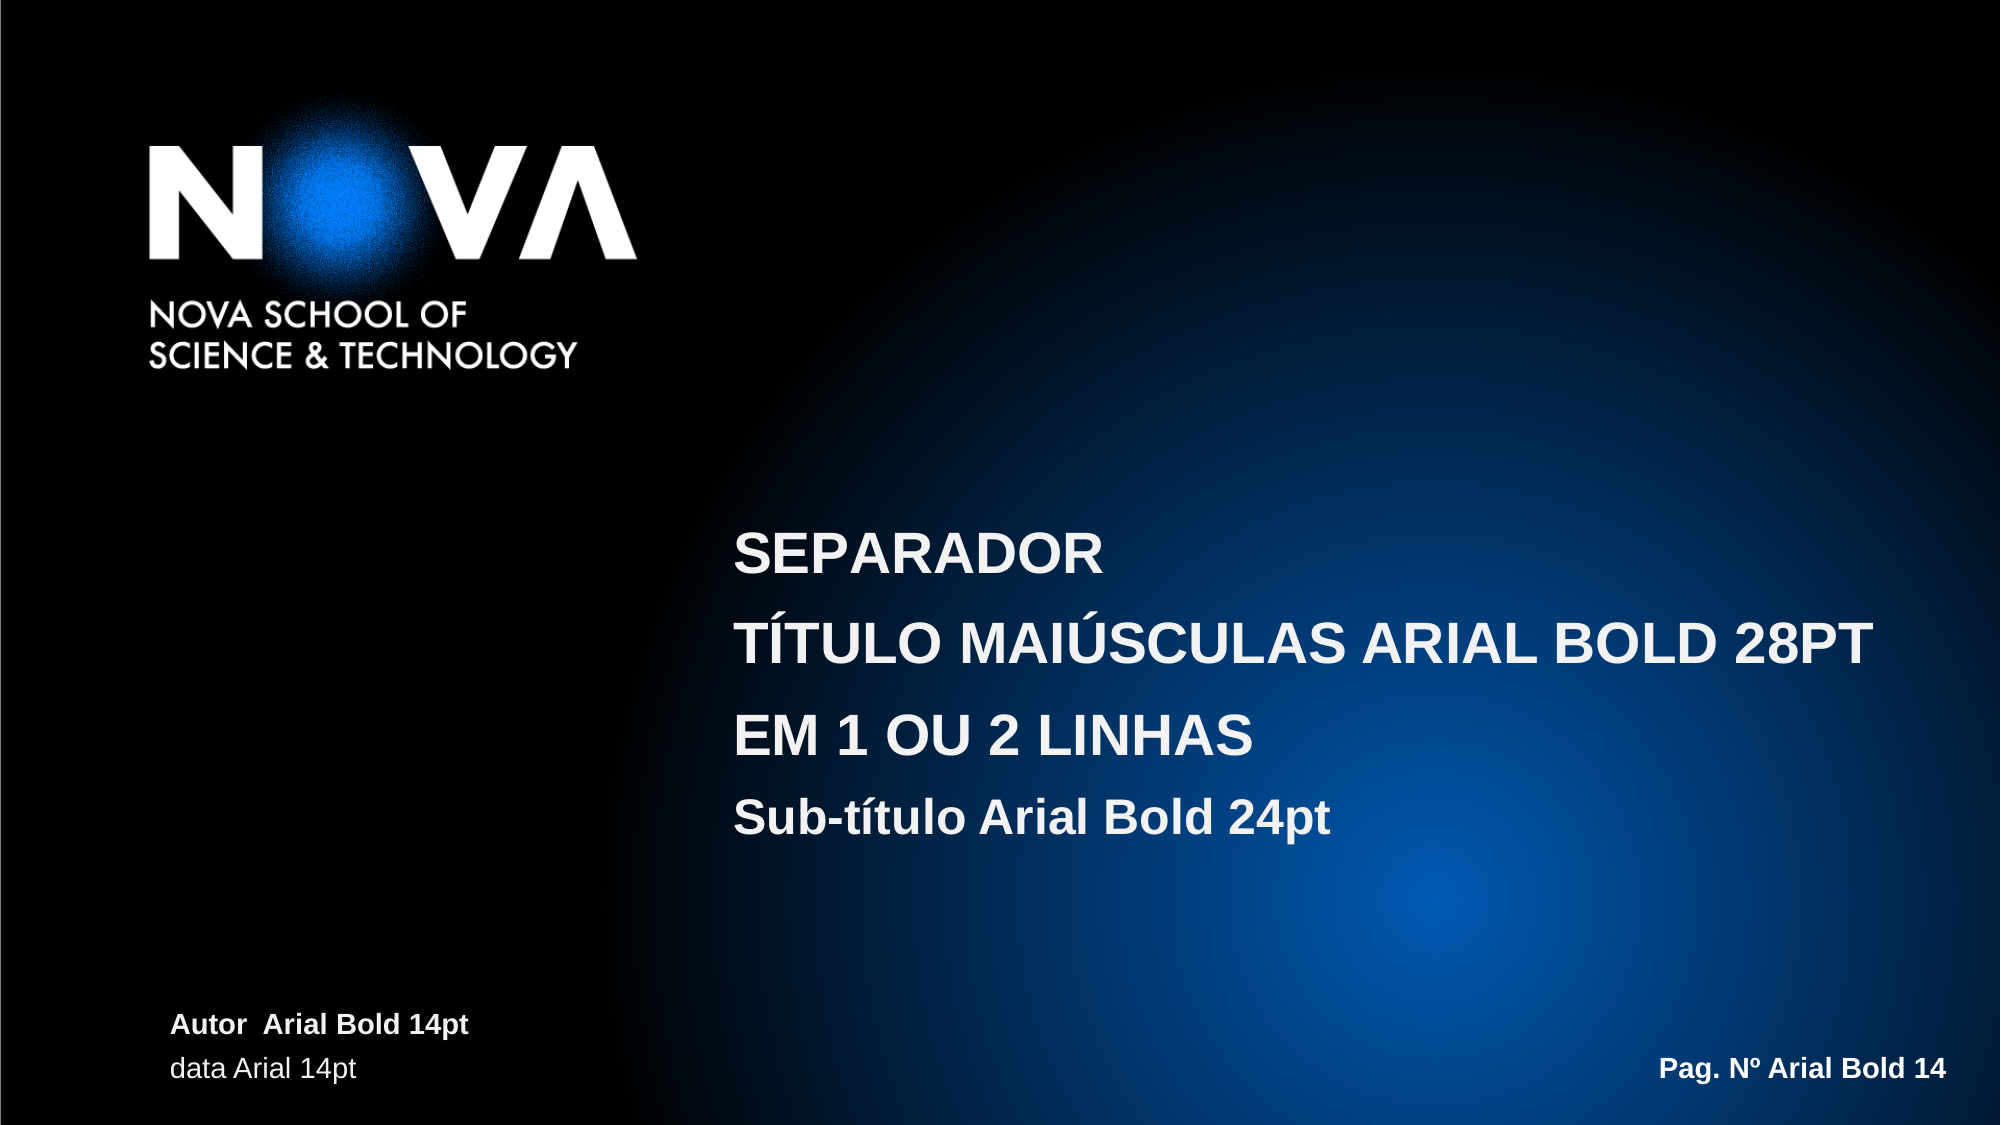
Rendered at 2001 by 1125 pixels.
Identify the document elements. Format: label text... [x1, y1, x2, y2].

text_box SEPARADOR TÍTULO mAIÚSCULAS arial bold 28pt em 1 ou 2 linhas Sub-título Arial Bold 24pt [725, 486, 1908, 848]
text_box Pag. Nº Arial Bold 14 [1651, 1042, 1956, 1093]
picture [0, 0, 2000, 1125]
text_box Autor Arial Bold 14pt [162, 997, 479, 1048]
text_box data Arial 14pt [162, 1048, 364, 1093]
